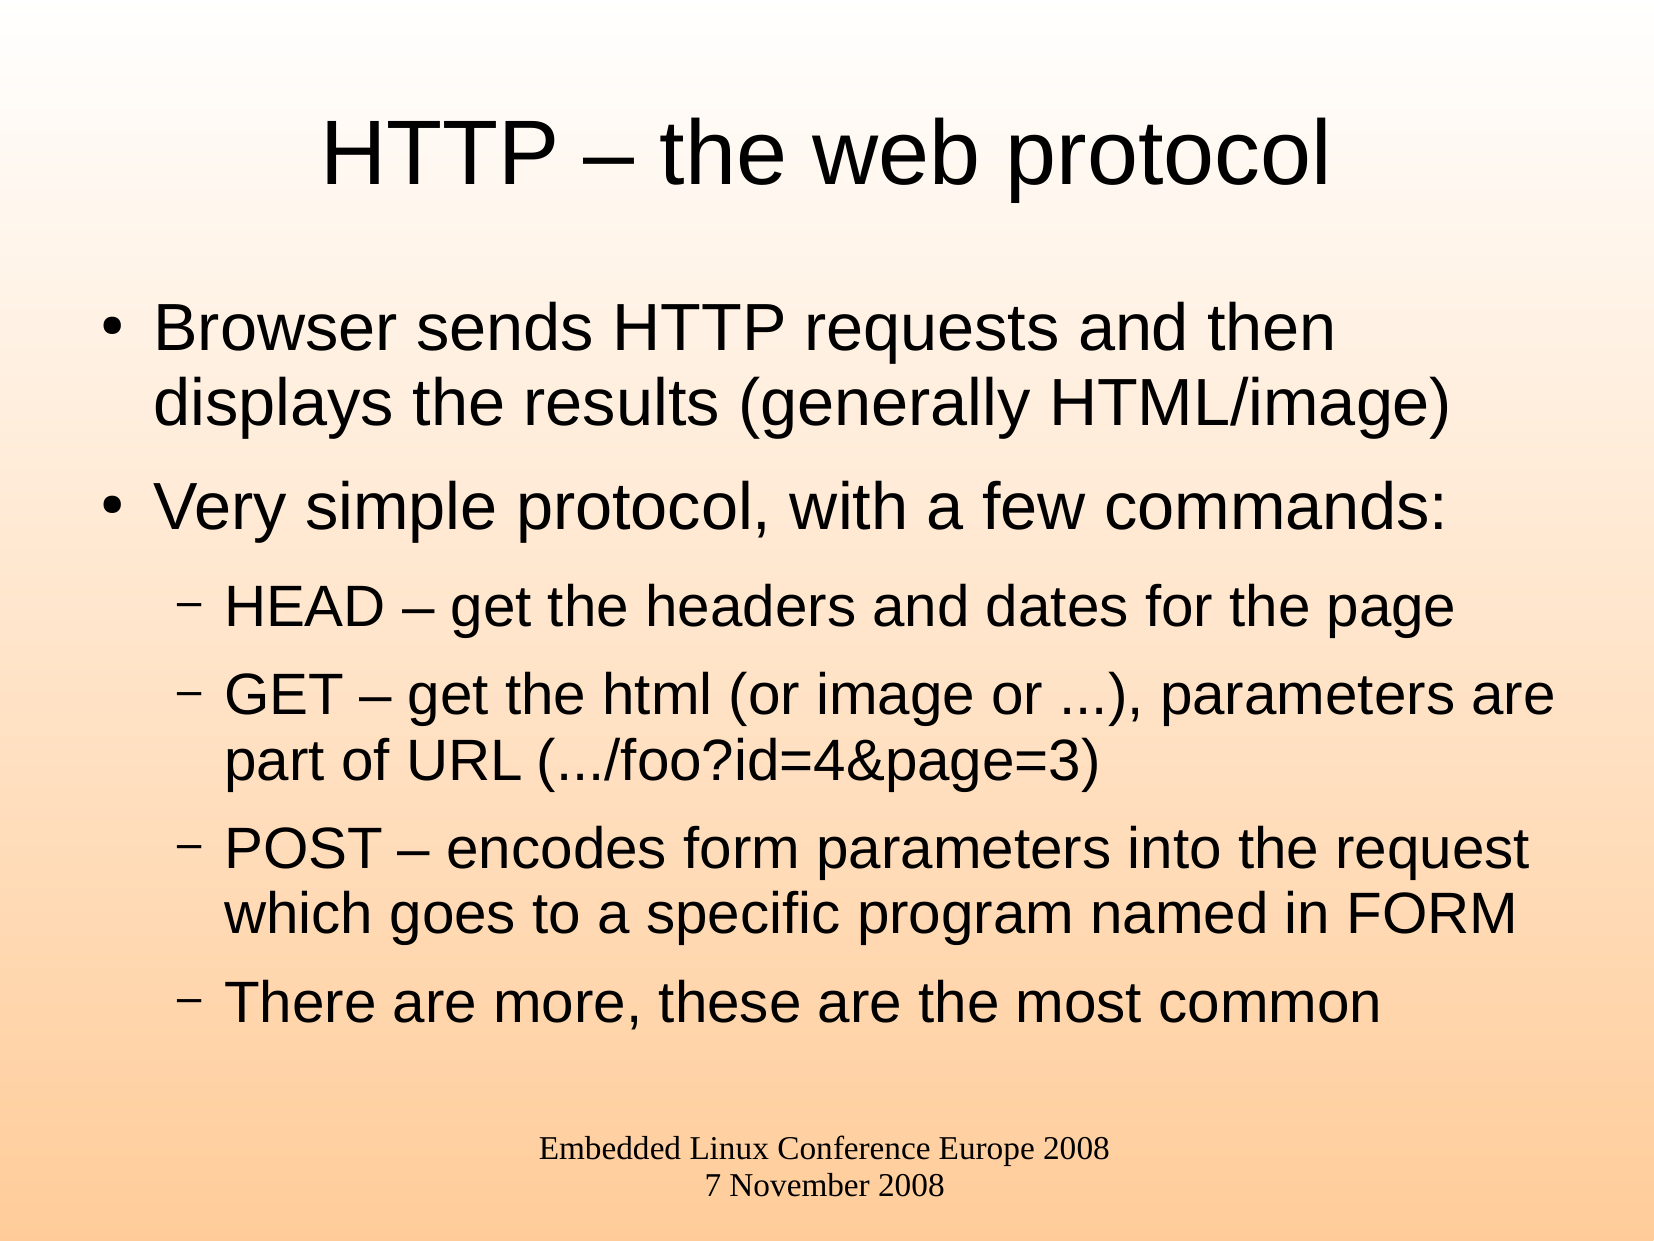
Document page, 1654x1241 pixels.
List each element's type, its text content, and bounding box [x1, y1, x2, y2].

title HTTP – the web protocol [82, 49, 1571, 257]
list Browser sends HTTP requests and then displays the results (generally HTML/image) Very simple protocol, with a few commands: HEAD – get the headers and dates for the page GET – get the html (or image or ...), parameters are part of URL (.../foo?id=4&page=3) POST – encodes form parameters into the request which goes to a specific program named in FORM There are more, these are the most common [82, 290, 1571, 1109]
